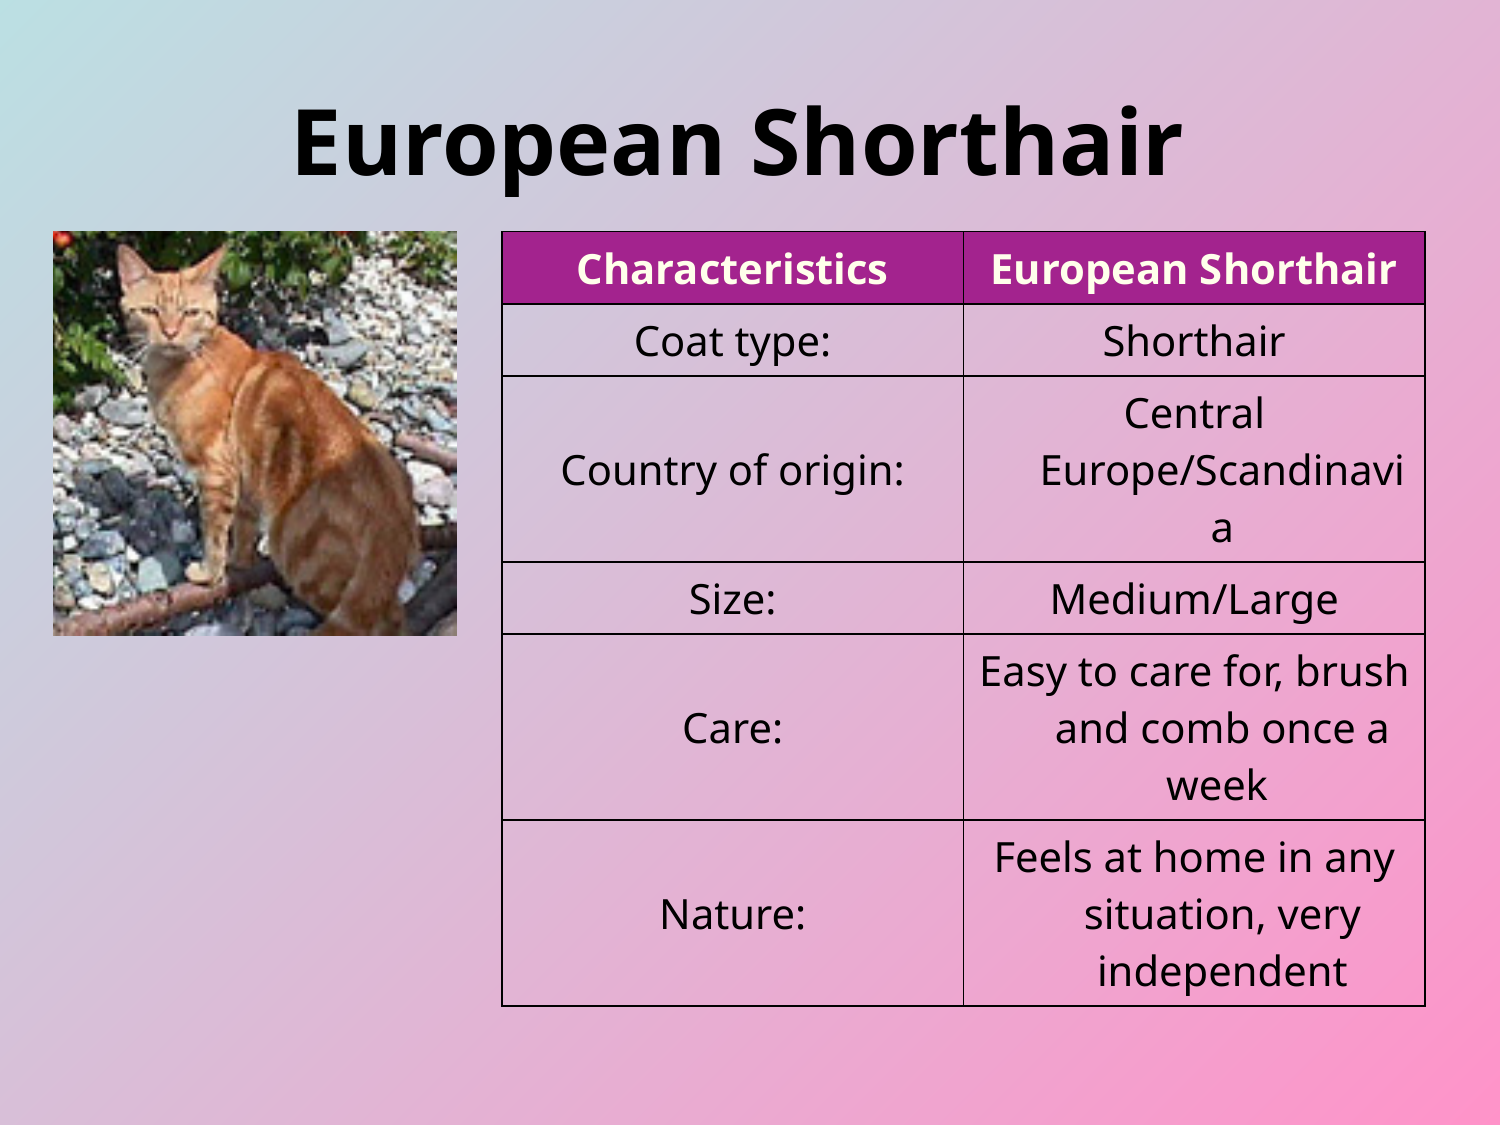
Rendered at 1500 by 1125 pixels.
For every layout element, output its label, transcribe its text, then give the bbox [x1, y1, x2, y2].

table_cell Care: [503, 635, 963, 819]
table_cell Central Europe/Scandinavia [964, 377, 1424, 561]
table_cell Shorthair [964, 305, 1424, 375]
table_cell Coat type: [503, 305, 963, 375]
picture [53, 231, 457, 636]
table_cell Size: [503, 563, 963, 633]
table_cell Medium/Large [964, 563, 1424, 633]
table_cell Nature: [503, 821, 963, 1005]
table_cell Easy to care for, brush and comb once a week [964, 635, 1424, 819]
table_cell Feels at home in any situation, very independent [964, 821, 1424, 1005]
table_cell Country of origin: [503, 377, 963, 561]
title European Shorthair [75, 45, 1425, 233]
table_header European Shorthair [964, 232, 1424, 303]
table_header Characteristics [503, 232, 963, 303]
